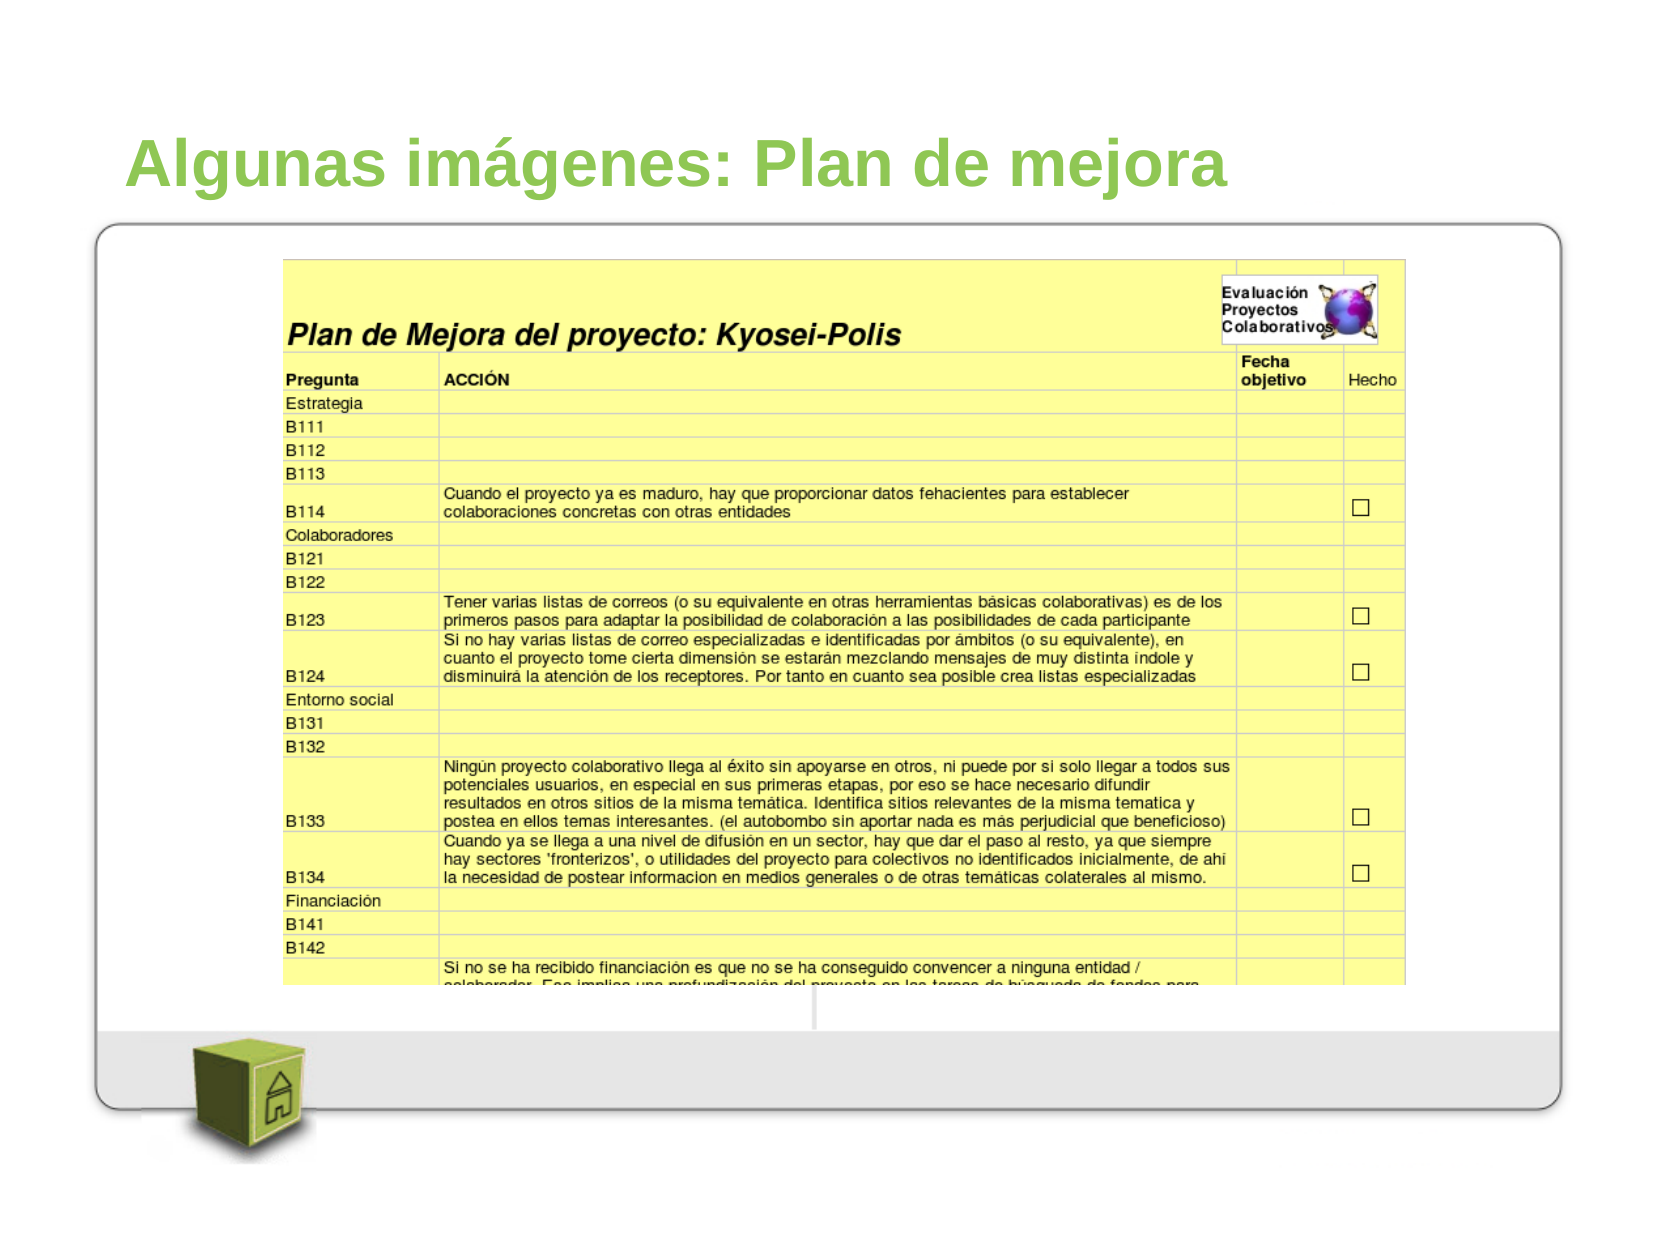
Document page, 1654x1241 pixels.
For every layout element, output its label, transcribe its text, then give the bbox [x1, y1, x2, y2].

text_box Algunas imágenes: Plan de mejora [118, 108, 1565, 207]
picture [29, 29, 1630, 1230]
